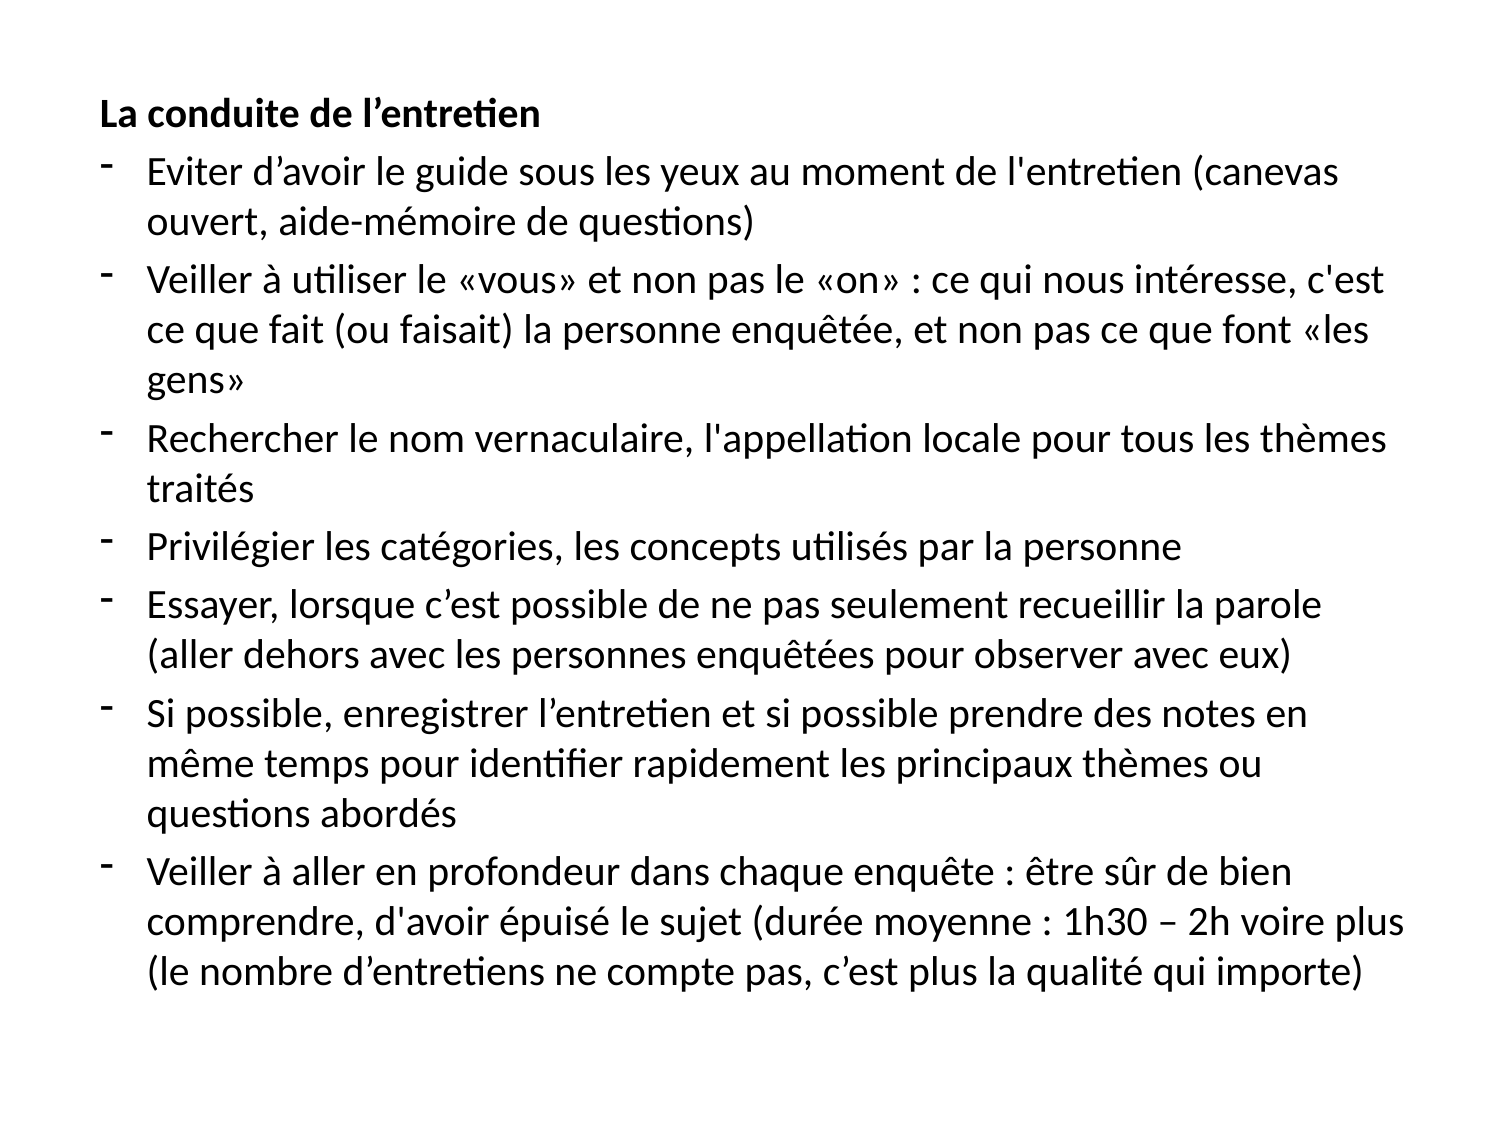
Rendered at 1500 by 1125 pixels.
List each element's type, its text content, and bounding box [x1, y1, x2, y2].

text_box La conduite de l’entretien Eviter d’avoir le guide sous les yeux au moment de l'entretien (canevas ouvert, aide-mémoire de questions) Veiller à utiliser le «vous» et non pas le «on» : ce qui nous intéresse, c'est ce que fait (ou faisait) la personne enquêtée, et non pas ce que font «les gens» Rechercher le nom vernaculaire, l'appellation locale pour tous les thèmes traités Privilégier les catégories, les concepts utilisés par la personne Essayer, lorsque c’est possible de ne pas seulement recueillir la parole (aller dehors avec les personnes enquêtées pour observer avec eux) Si possible, enregistrer l’entretien et si possible prendre des notes en même temps pour identifier rapidement les principaux thèmes ou questions abordés Veiller à aller en profondeur dans chaque enquête : être sûr de bien comprendre, d'avoir épuisé le sujet (durée moyenne : 1h30 – 2h voire plus (le nombre d’entretiens ne compte pas, c’est plus la qualité qui importe) [85, 78, 1432, 1060]
